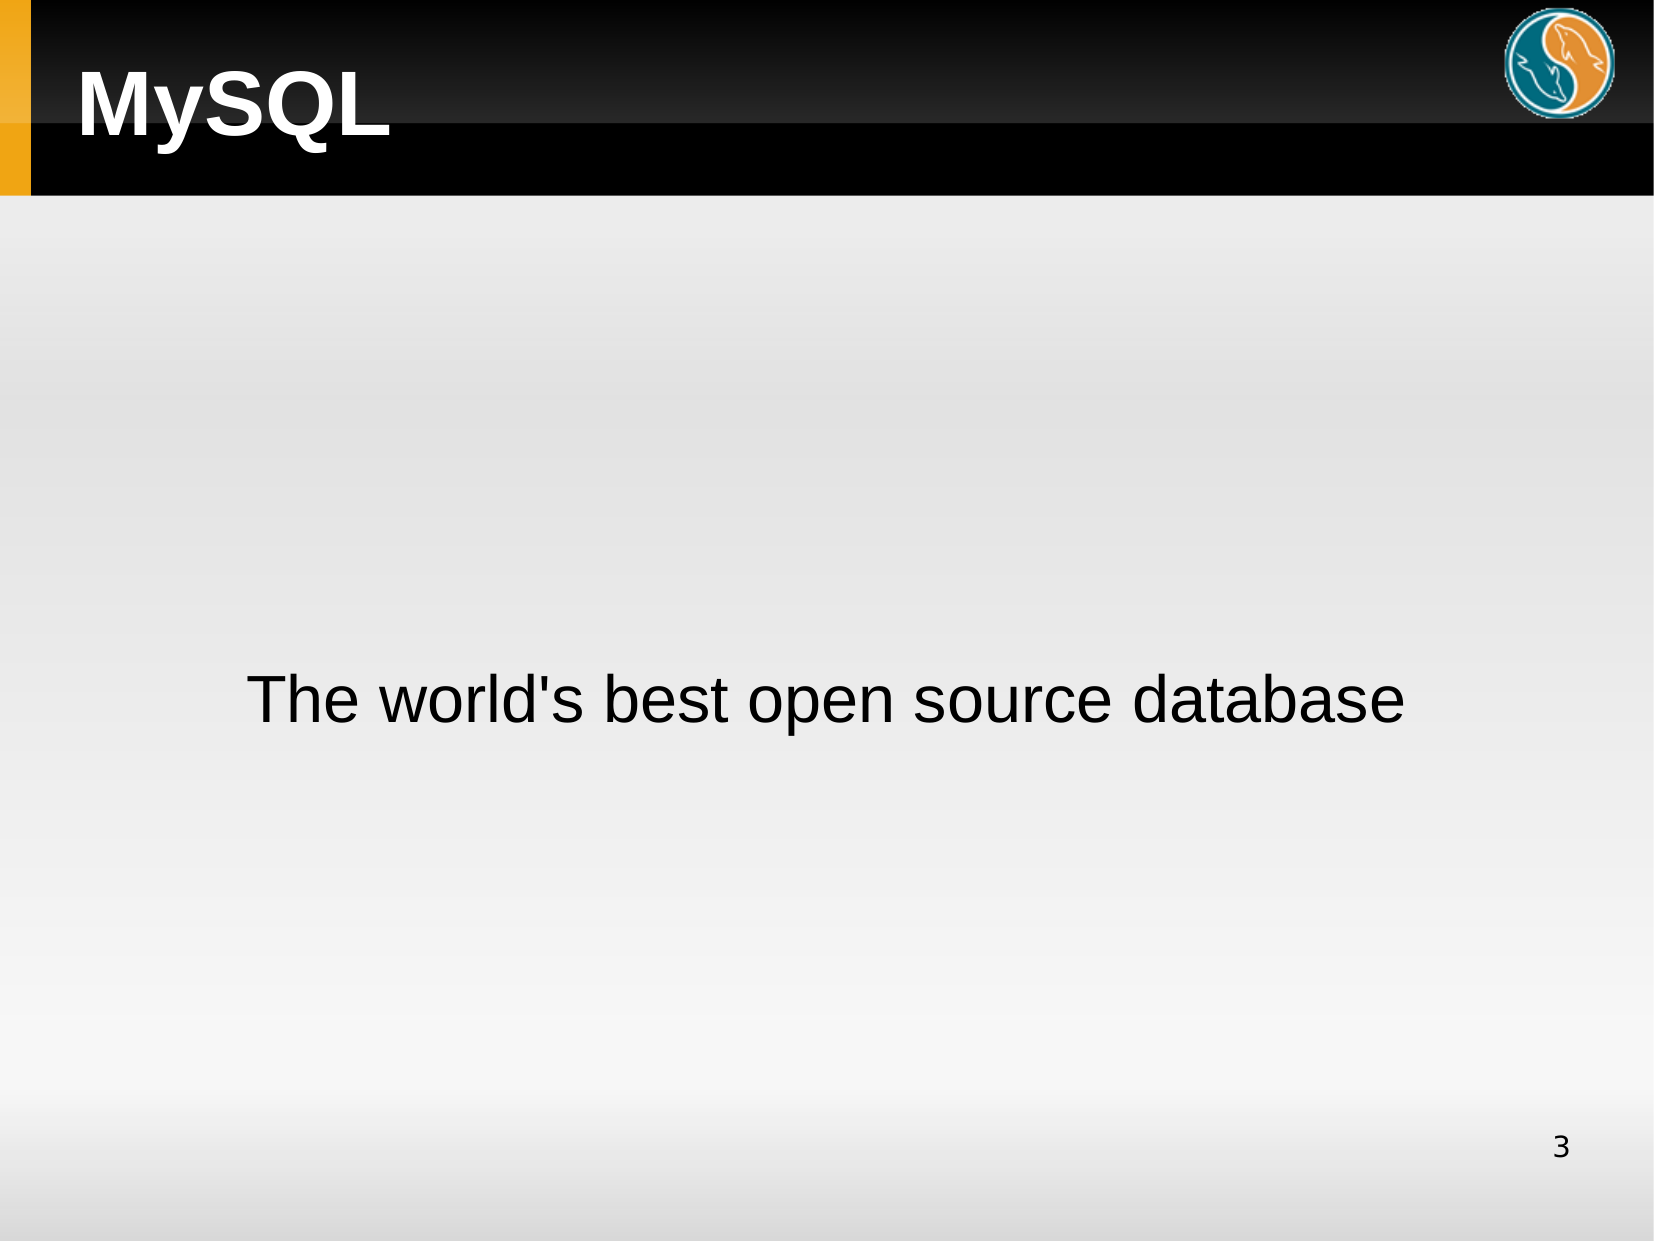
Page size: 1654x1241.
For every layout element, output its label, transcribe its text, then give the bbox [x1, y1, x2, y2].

subtitle The world's best open source database [82, 290, 1571, 1109]
title MySQL [76, 0, 1565, 208]
picture [0, 0, 1654, 1241]
